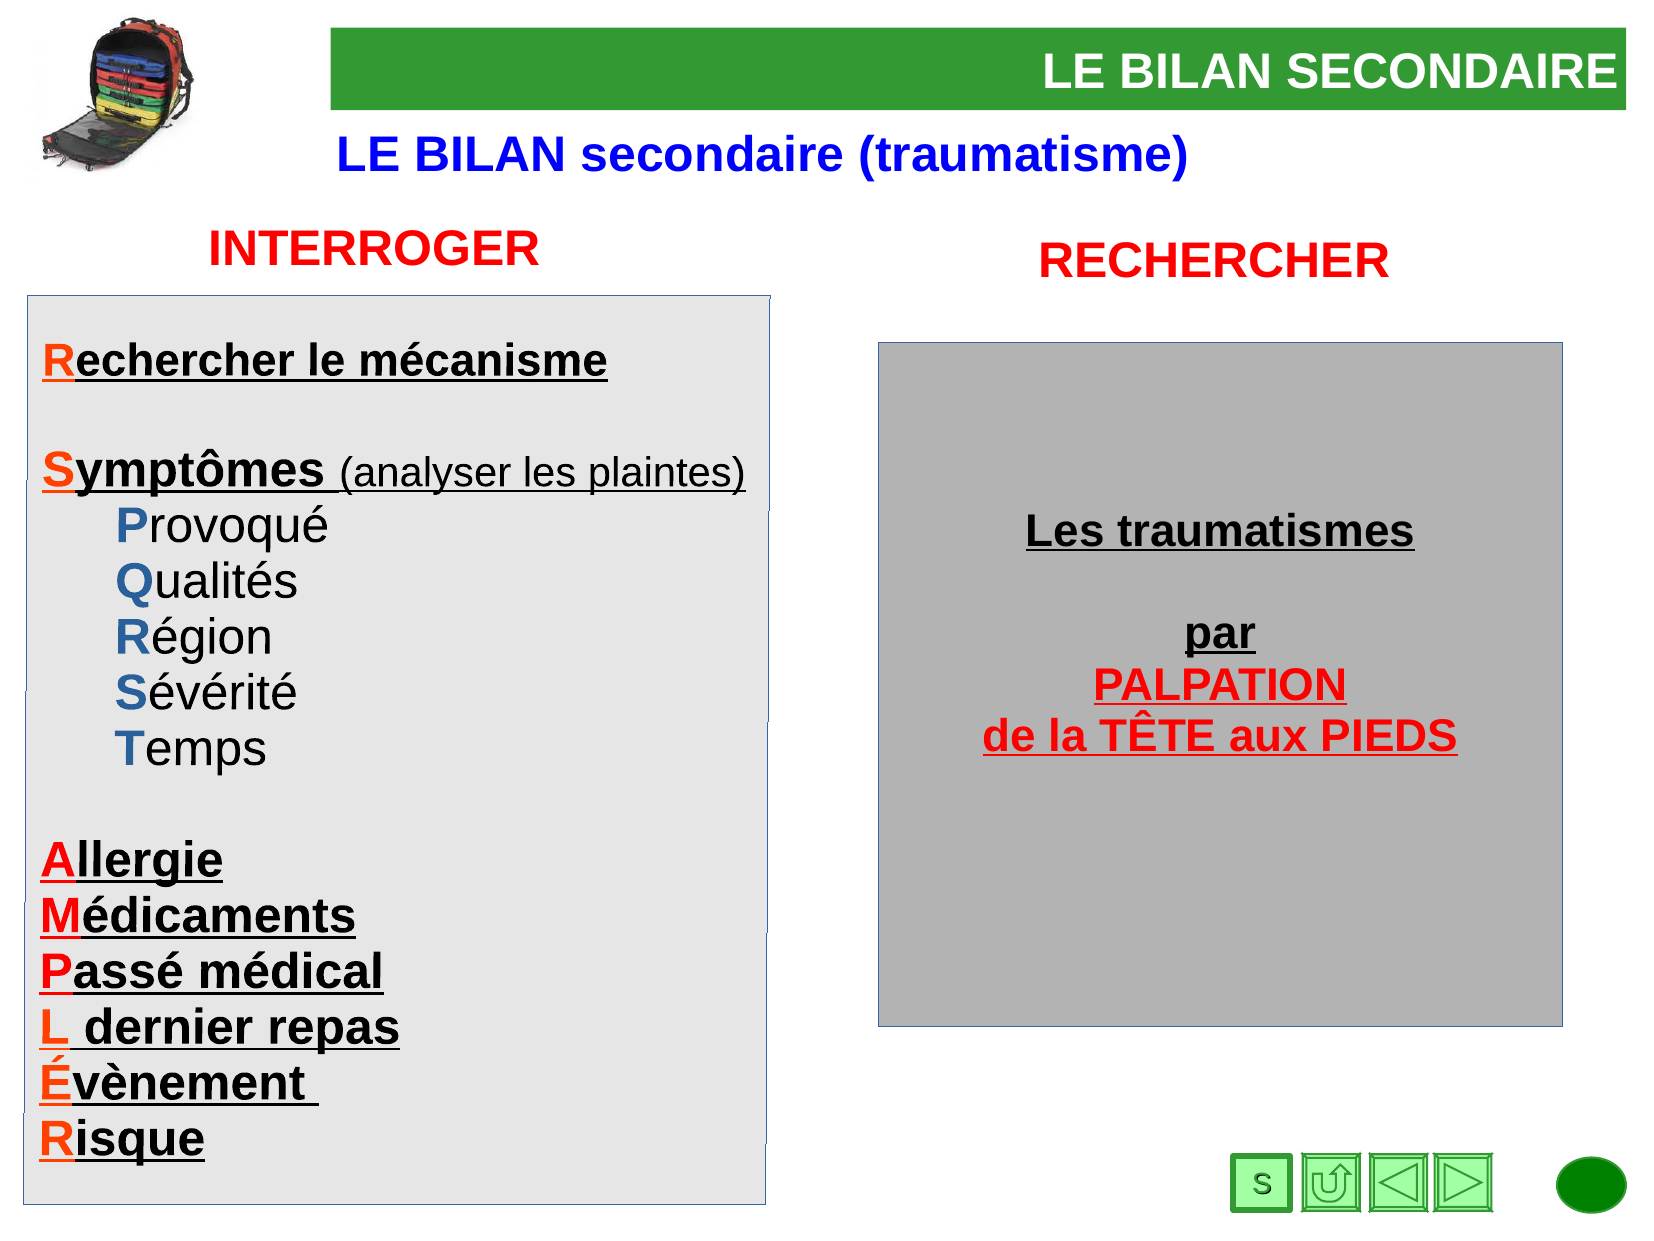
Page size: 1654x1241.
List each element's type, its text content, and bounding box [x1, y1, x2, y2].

picture [29, 5, 201, 183]
text_box [1556, 1157, 1626, 1213]
text_box Rechercher le mécanisme Symptômes (analyser les plaintes) Provoqué Qualités Région Sévérité Temps Allergie Médicaments Passé médical L dernier repas Évènement Risque [23, 295, 771, 1205]
text_box RECHERCHER [1023, 224, 1451, 308]
title LE BILAN SECONDAIRE [331, 35, 1620, 107]
text_box Les traumatismes par PALPATION de la TÊTE aux PIEDS [878, 342, 1563, 1027]
text_box INTERROGER [193, 212, 603, 295]
title LE BILAN secondaire (traumatisme) [336, 119, 1630, 190]
